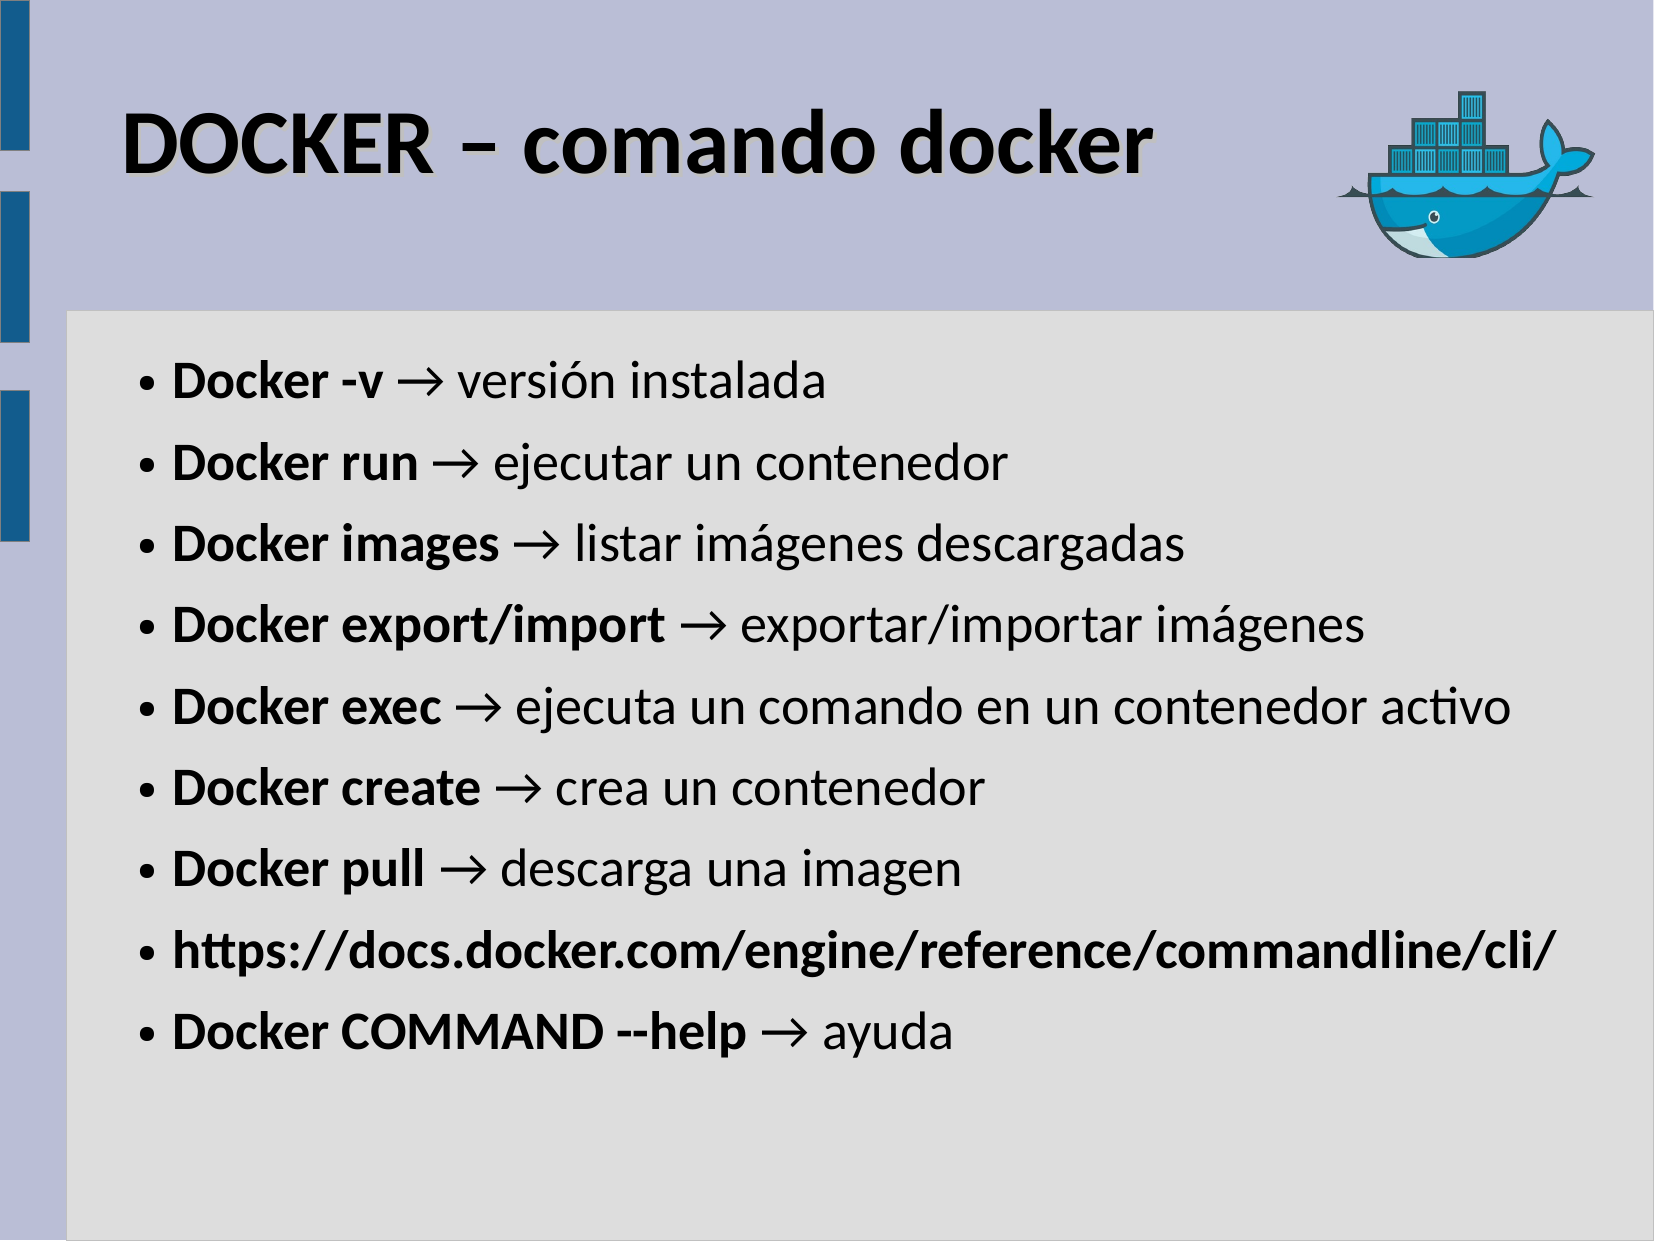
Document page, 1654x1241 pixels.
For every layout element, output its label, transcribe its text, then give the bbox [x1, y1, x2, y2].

text_box DOCKER – comando docker [106, 97, 1287, 225]
text_box Docker -v → versión instalada Docker run → ejecutar un contenedor Docker images → listar imágenes descargadas Docker export/import → exportar/importar imágenes Docker exec → ejecuta un comando en un contenedor activo Docker create → crea un contenedor Docker pull → descarga una imagen https://docs.docker.com/engine/reference/commandline/cli/ Docker COMMAND --help → ayuda [122, 323, 1588, 1241]
picture [1287, 35, 1642, 258]
